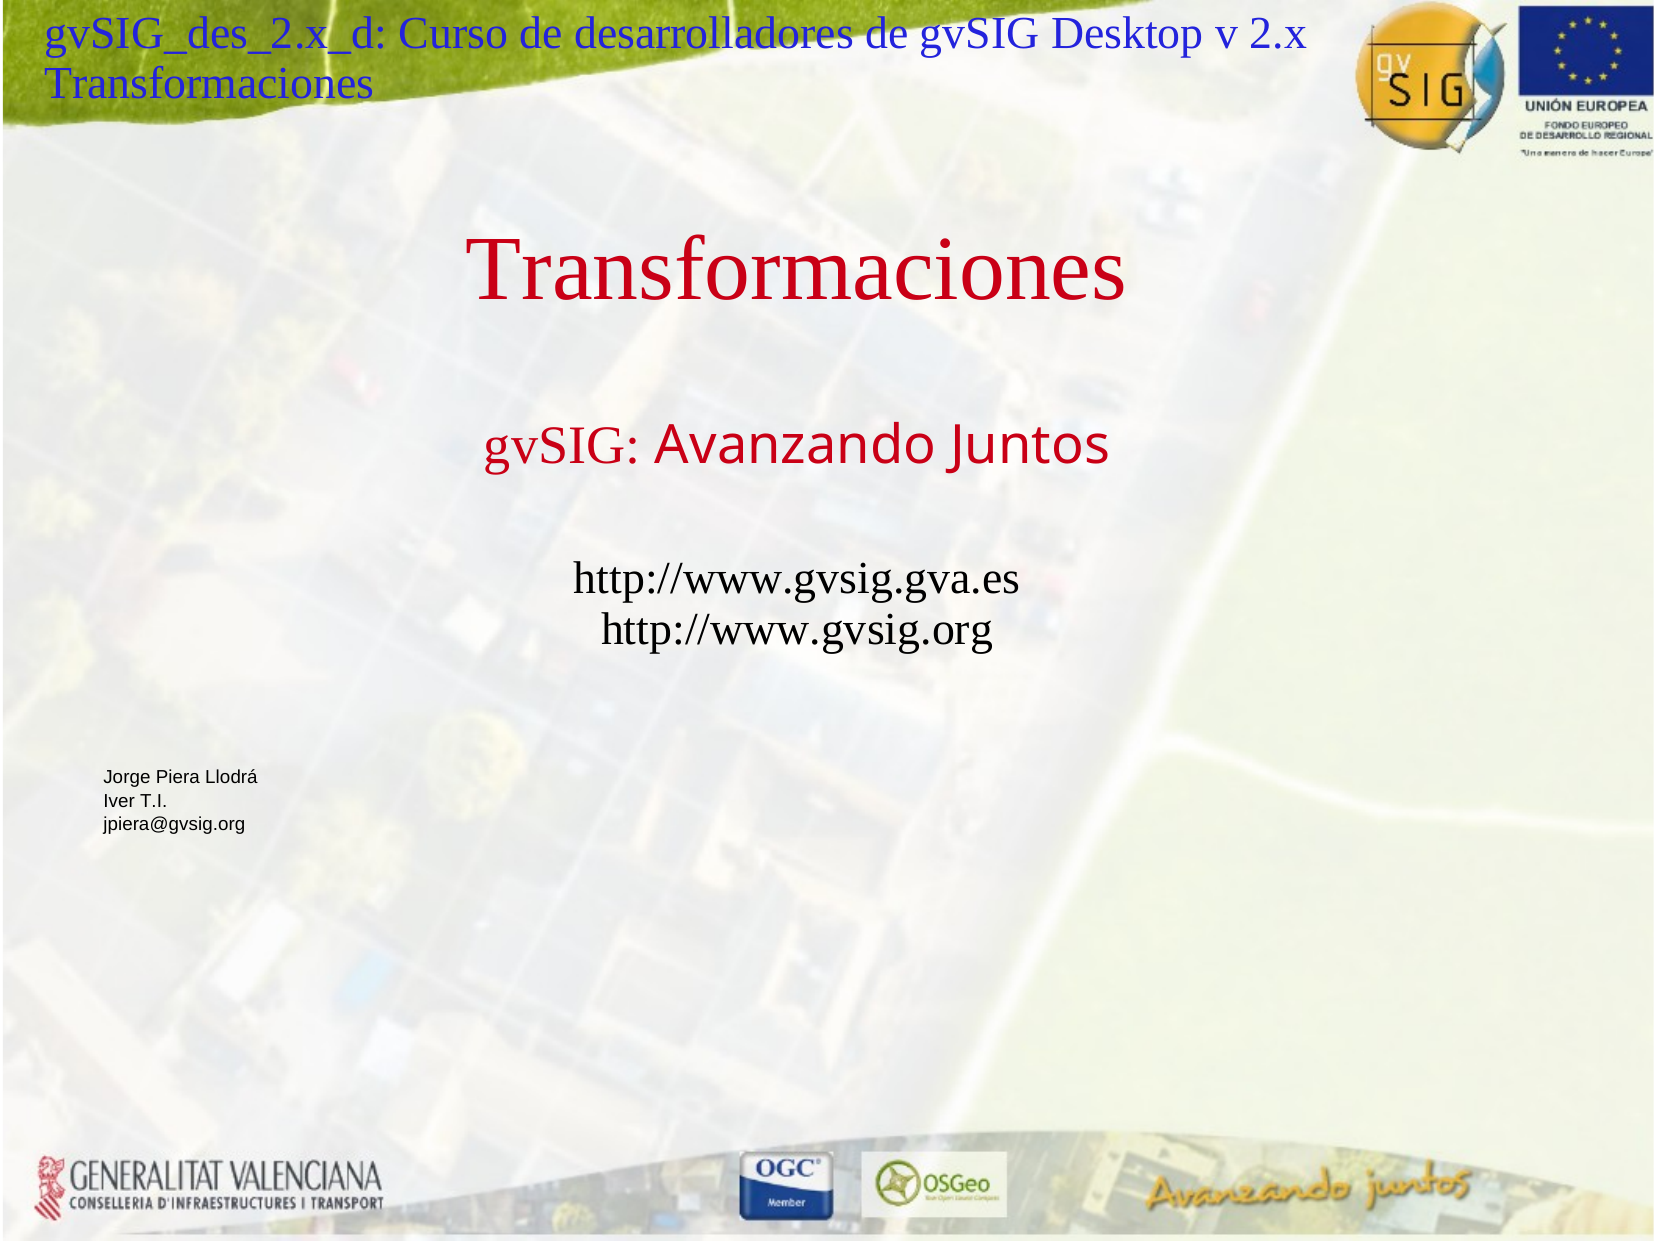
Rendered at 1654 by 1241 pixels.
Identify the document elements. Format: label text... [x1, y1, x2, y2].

picture [2, 0, 1654, 1241]
text_box Transformaciones gvSIG: Avanzando Juntos http://www.gvsig.gva.es http://www.gvsig.org Jorge Piera Llodrá Iver T.I. jpiera@gvsig.org [88, 210, 1506, 988]
